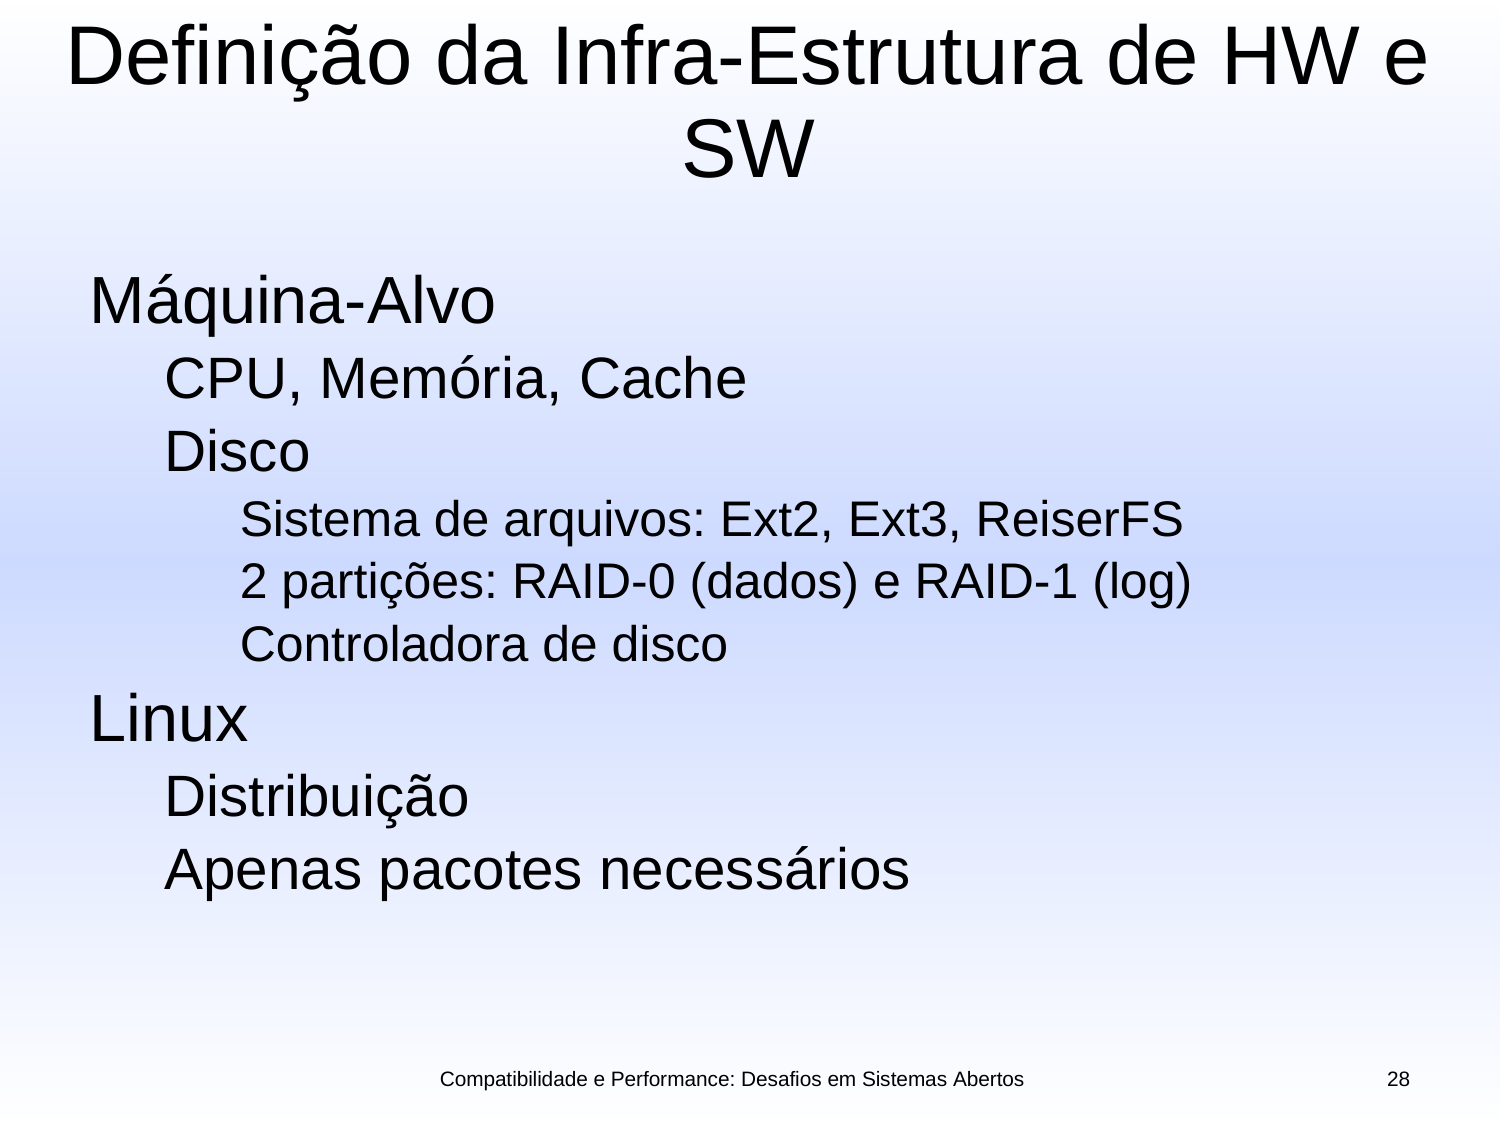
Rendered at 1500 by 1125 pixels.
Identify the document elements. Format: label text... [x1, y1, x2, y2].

list Máquina-Alvo CPU, Memória, Cache Disco Sistema de arquivos: Ext2, Ext3, ReiserFS 2 partições: RAID-0 (dados) e RAID-1 (log) Controladora de disco Linux Distribuição Apenas pacotes necessários [75, 262, 1426, 1006]
title Definição da Infra-Estrutura de HW e SW [15, 0, 1482, 211]
